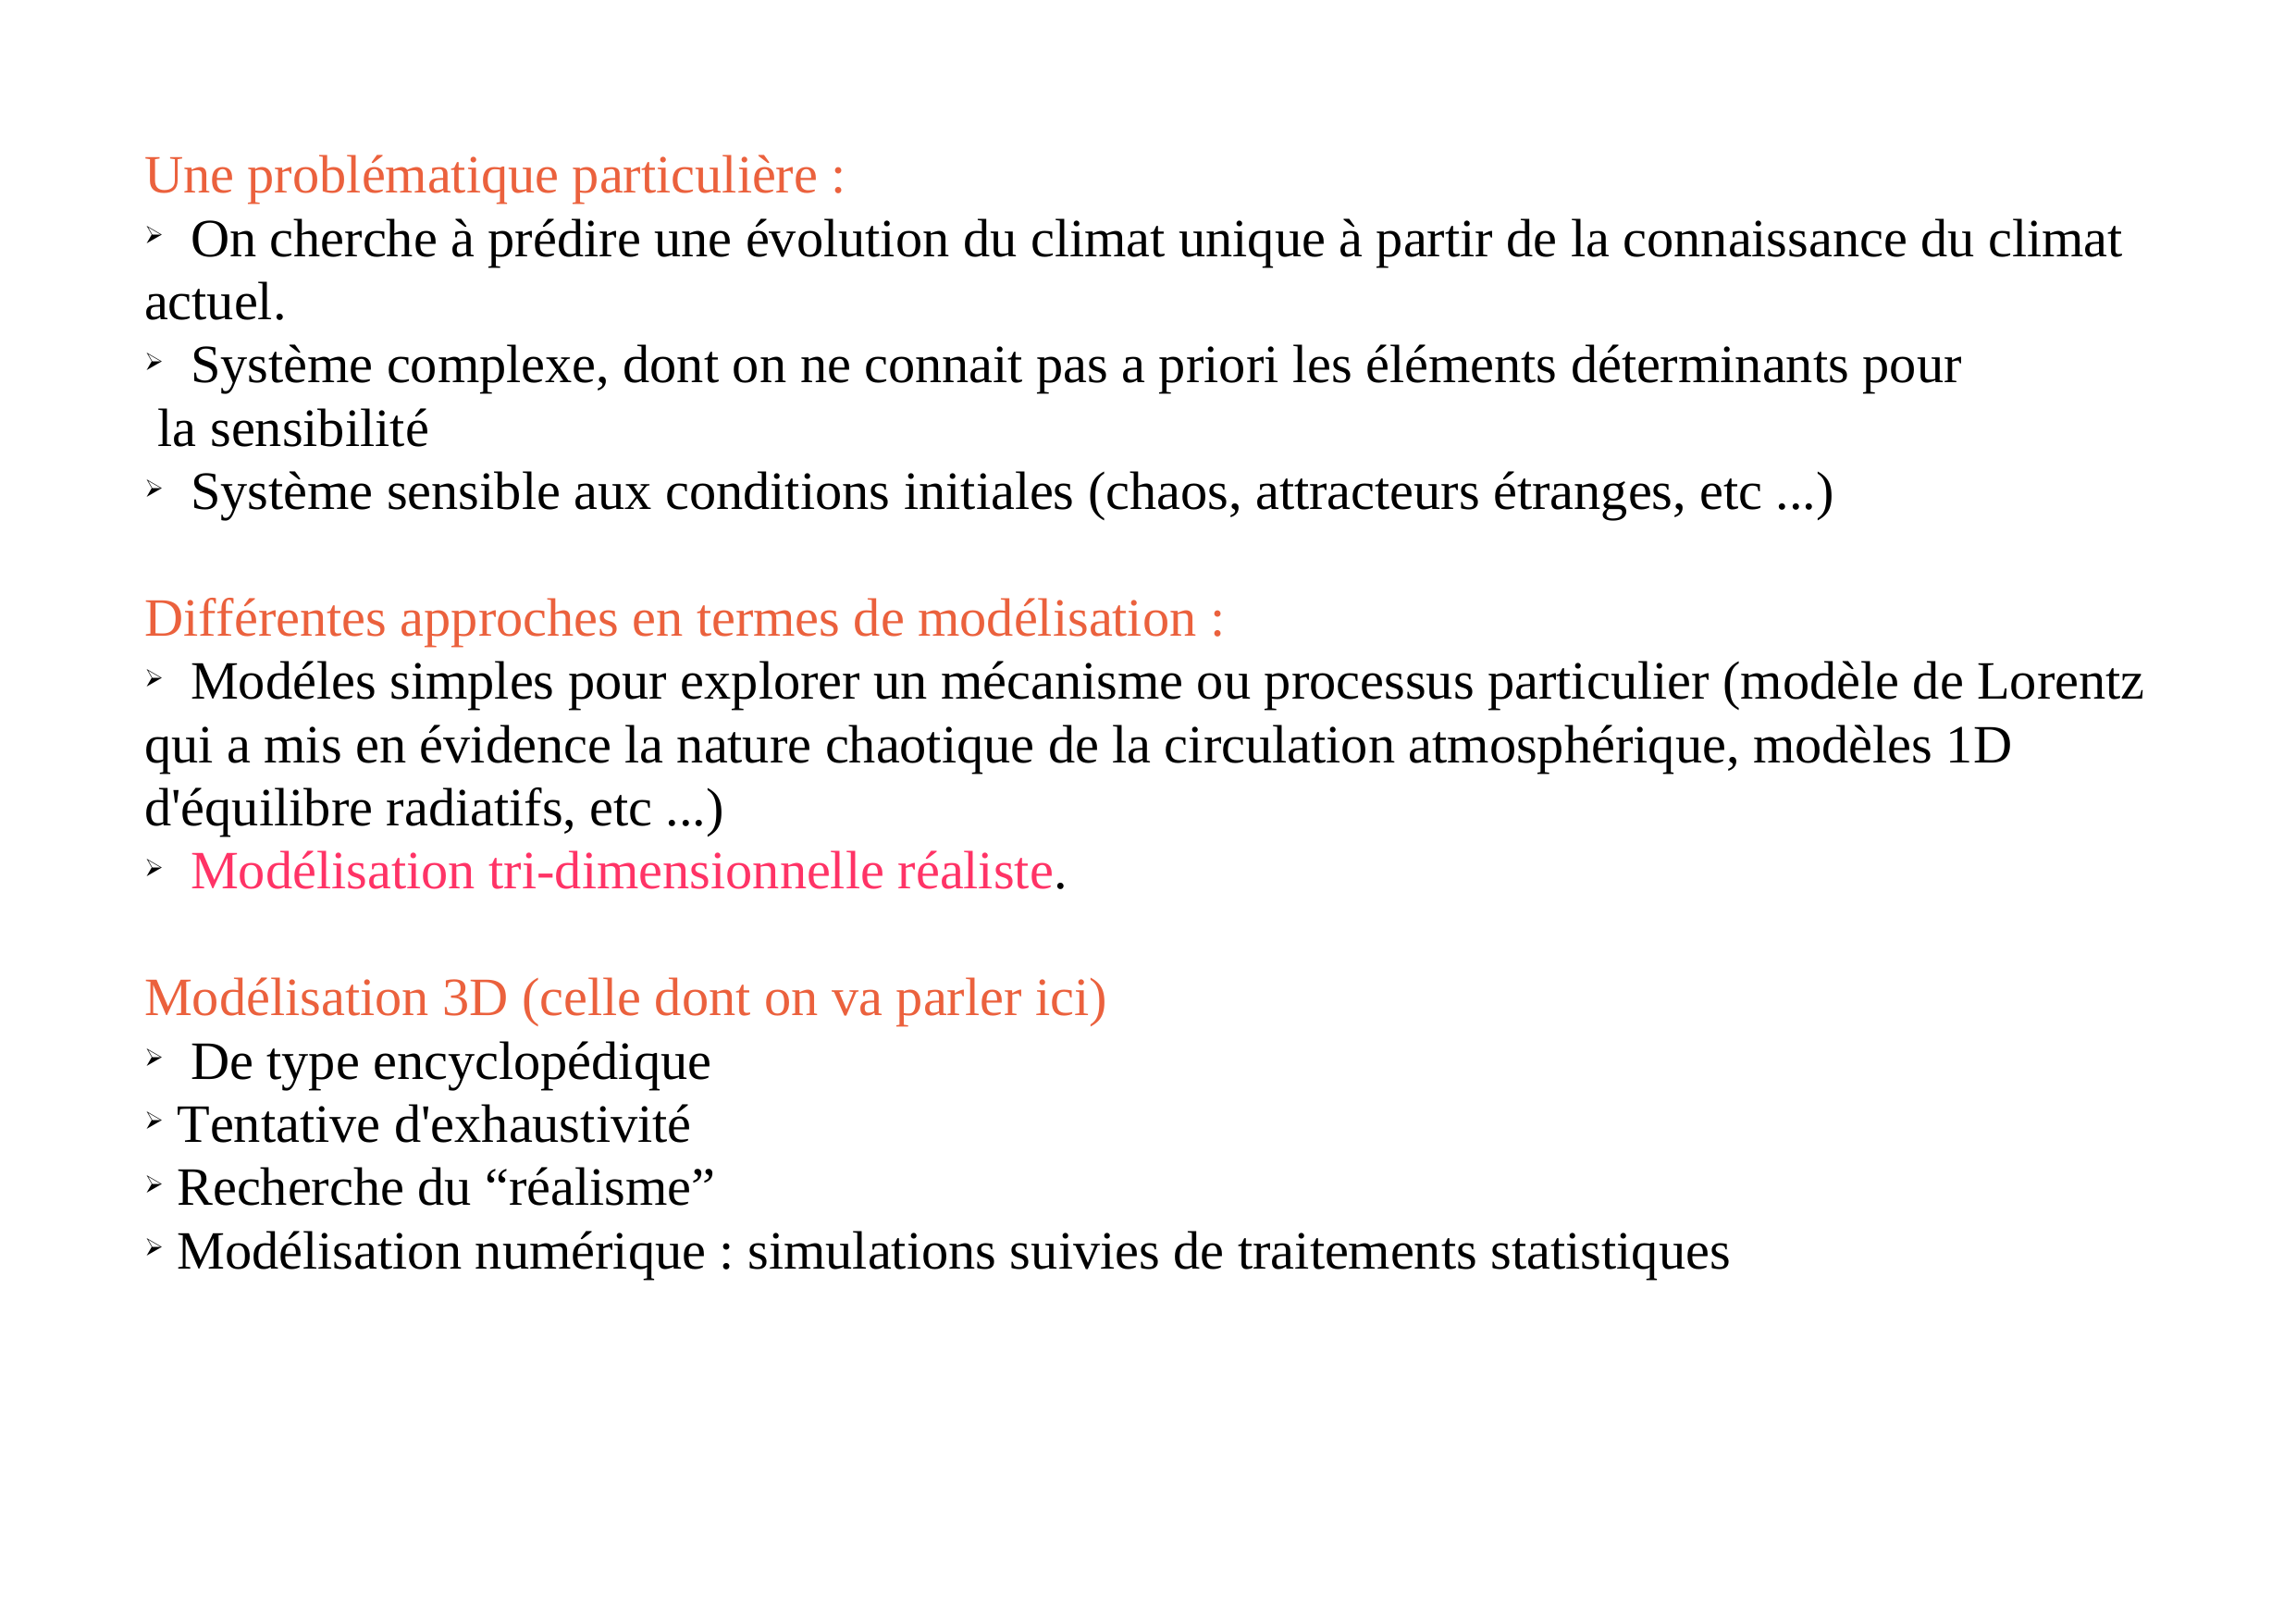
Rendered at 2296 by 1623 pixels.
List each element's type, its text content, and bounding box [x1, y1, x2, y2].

text_box Une problématique particulière : On cherche à prédire une évolution du climat unique à partir de la connaissance du climat actuel. Système complexe, dont on ne connait pas a priori les éléments déterminants pour la sensibilité Système sensible aux conditions initiales (chaos, attracteurs étranges, etc ...) Différentes approches en termes de modélisation : Modéles simples pour explorer un mécanisme ou processus particulier (modèle de Lorentz qui a mis en évidence la nature chaotique de la circulation atmosphérique, modèles 1D d'équilibre radiatifs, etc ...) Modélisation tri-dimensionnelle réaliste. Modélisation 3D (celle dont on va parler ici) De type encyclopédique Tentative d'exhaustivité Recherche du “réalisme” Modélisation numérique : simulations suivies de traitements statistiques [144, 141, 2175, 1590]
